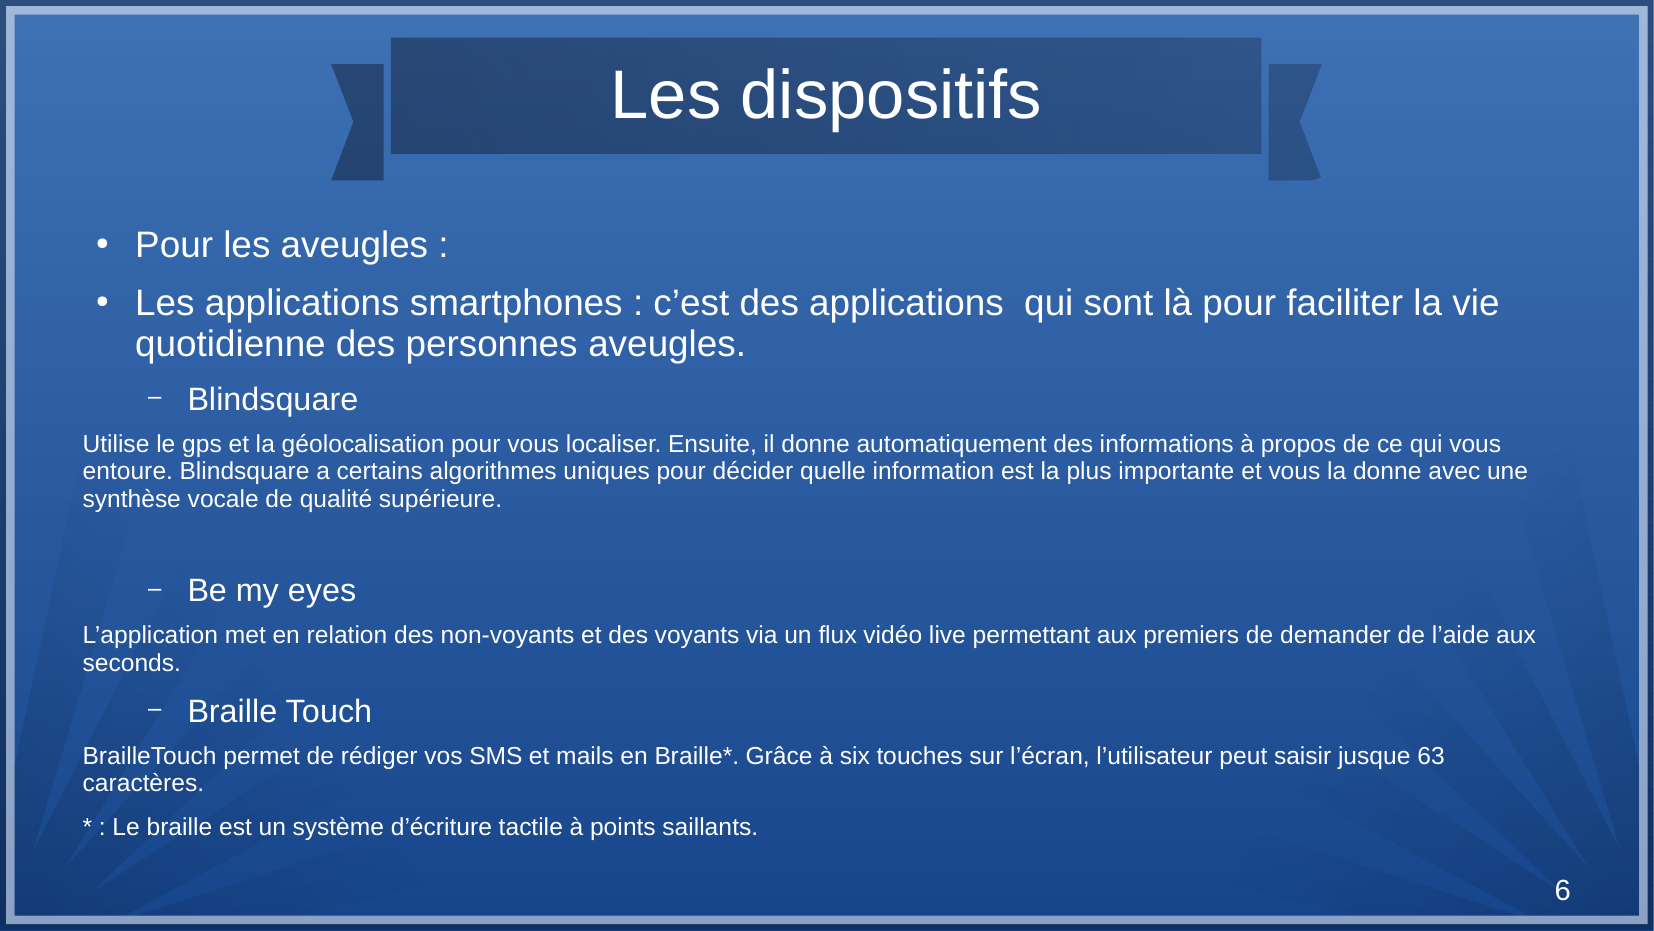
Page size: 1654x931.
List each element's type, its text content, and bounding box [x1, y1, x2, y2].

list Pour les aveugles : Les applications smartphones : c’est des applications qui sont là pour faciliter la vie quotidienne des personnes aveugles. Blindsquare Utilise le gps et la géolocalisation pour vous localiser. Ensuite, il donne automatiquement des informations à propos de ce qui vous entoure. Blindsquare a certains algorithmes uniques pour décider quelle information est la plus importante et vous la donne avec une synthèse vocale de qualité supérieure. Be my eyes L’application met en relation des non-voyants et des voyants via un flux vidéo live permettant aux premiers de demander de l’aide aux seconds. Braille Touch BrailleTouch permet de rédiger vos SMS et mails en Braille*. Grâce à six touches sur l’écran, l’utilisateur peut saisir jusque 63 caractères. * : Le braille est un système d’écriture tactile à points saillants. [82, 224, 1571, 848]
title Les dispositifs [389, 35, 1264, 154]
